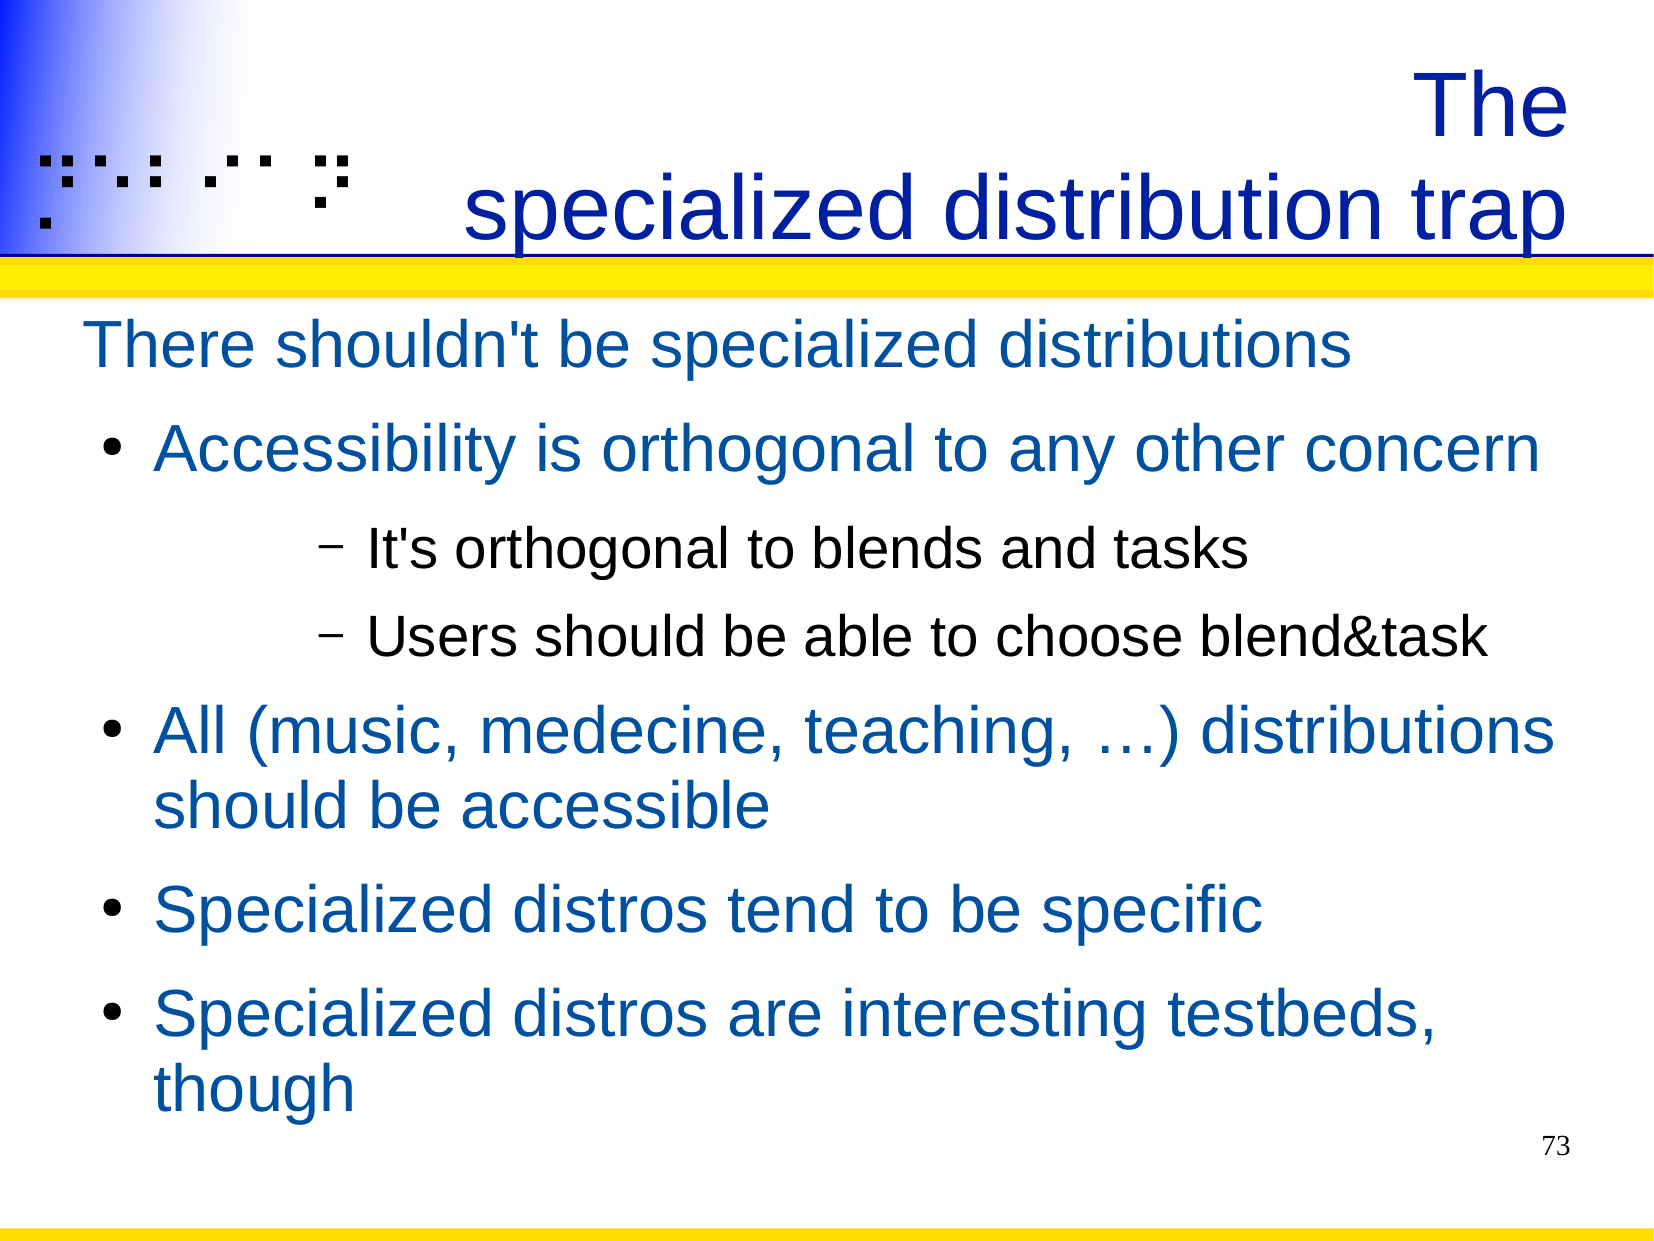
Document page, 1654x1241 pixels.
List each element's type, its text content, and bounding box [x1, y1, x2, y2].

list There shouldn't be specialized distributions Accessibility is orthogonal to any other concern It's orthogonal to blends and tasks Users should be able to choose blend&task All (music, medecine, teaching, …) distributions should be accessible Specialized distros tend to be specific Specialized distros are interesting testbeds, though [82, 307, 1571, 1230]
title The specialized distribution trap [372, 53, 1571, 259]
